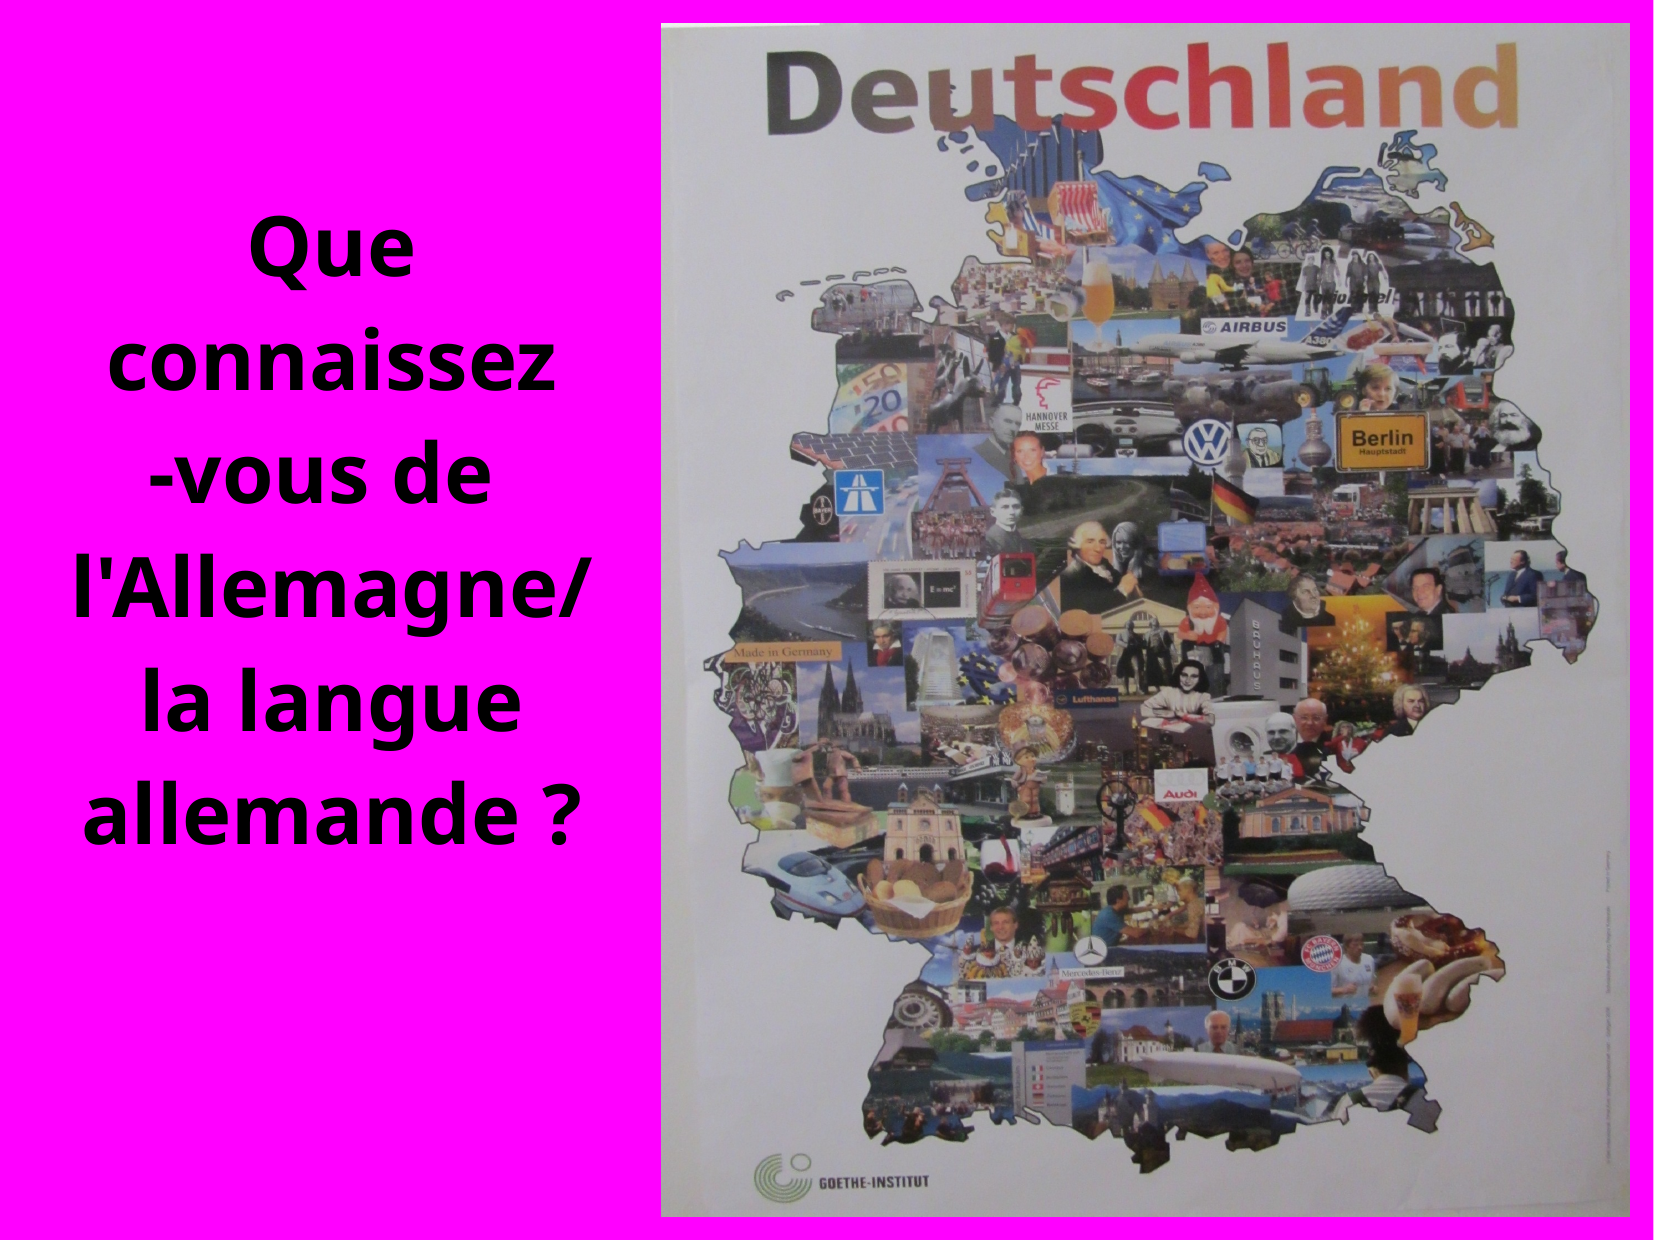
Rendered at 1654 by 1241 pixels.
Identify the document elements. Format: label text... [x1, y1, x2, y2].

subtitle [82, 147, 661, 1153]
title Que connaissez -vous de l'Allemagne/ la langue allemande ? [14, 111, 650, 820]
picture [661, 23, 1630, 1217]
